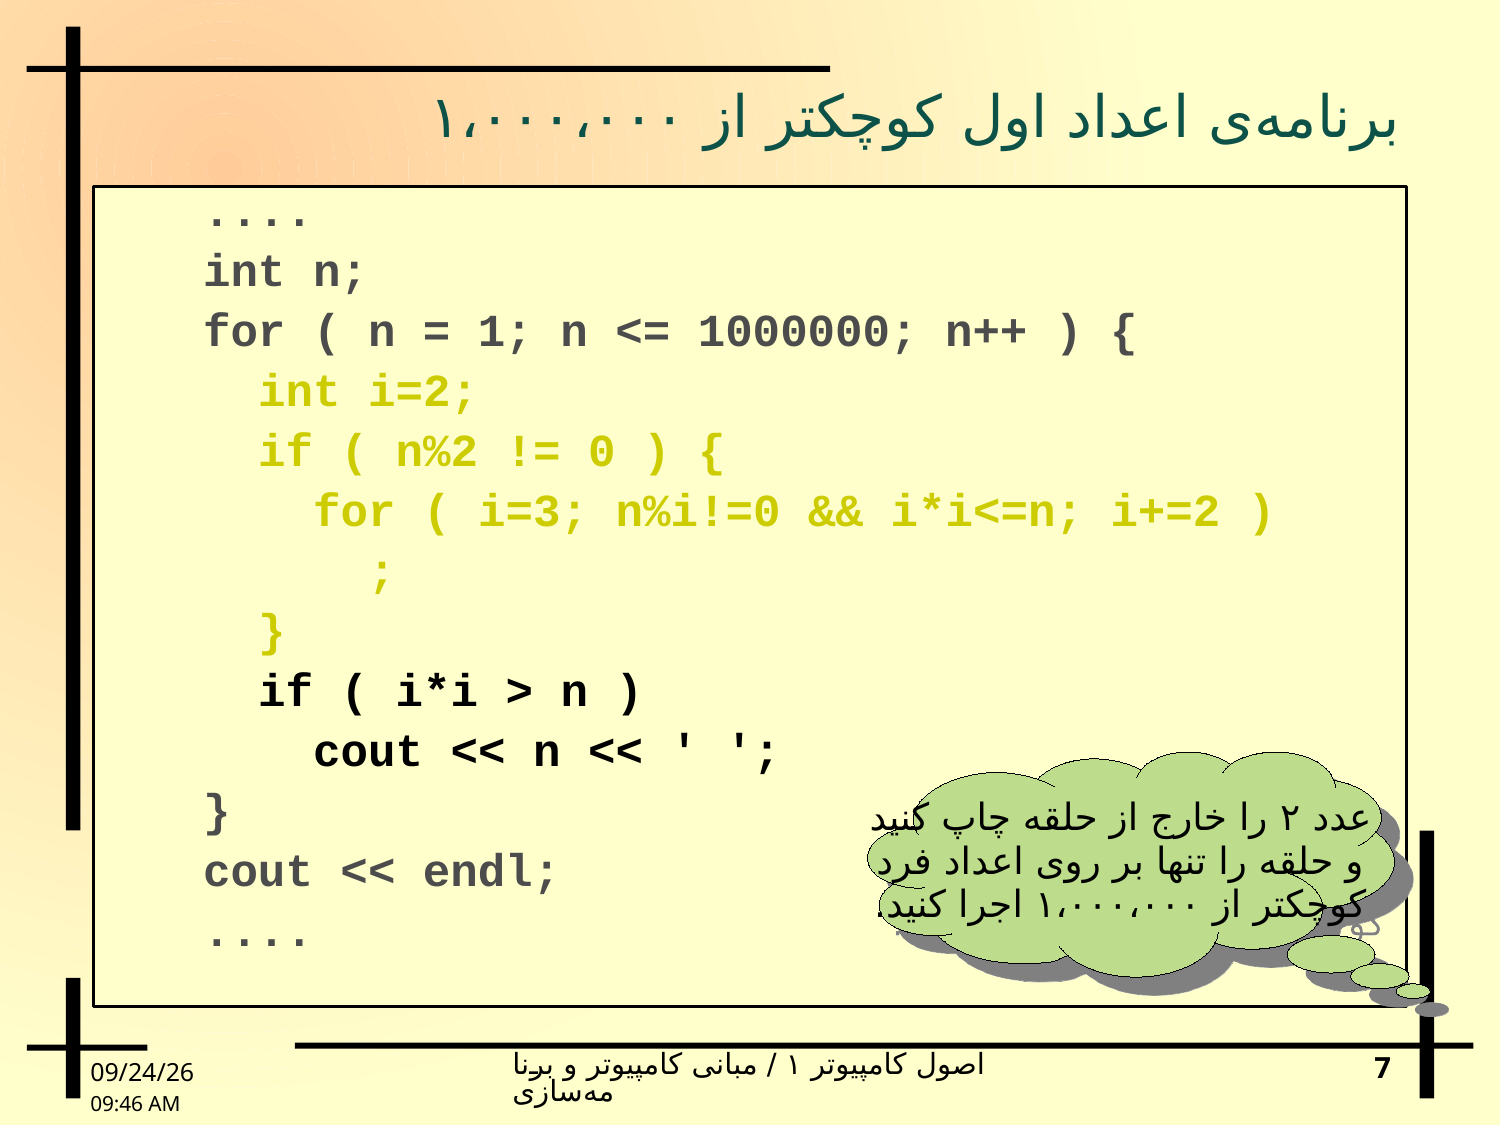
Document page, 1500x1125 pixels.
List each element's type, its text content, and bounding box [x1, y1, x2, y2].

list .... int n; for ( n = 1; n <= 1000000; n++ ) { int i=2; if ( n%2 != 0 ) { for ( i=3; n%i!=0 && i*i<=n; i+=2 ) ; } if ( i*i > n ) cout << n << ' '; } cout << endl; .... [93, 186, 1407, 1007]
list برنامه‌ی اعداد اول کوچکتر از ۱،۰۰۰،۰۰۰ [135, 83, 1453, 196]
text_box عدد ۲ را خارج از حلقه چاپ کنید و حلقه را تنها بر روی اعداد فرد کوچکتر از ۱،۰۰۰،۰۰۰ اجرا کنید. [867, 752, 1431, 999]
